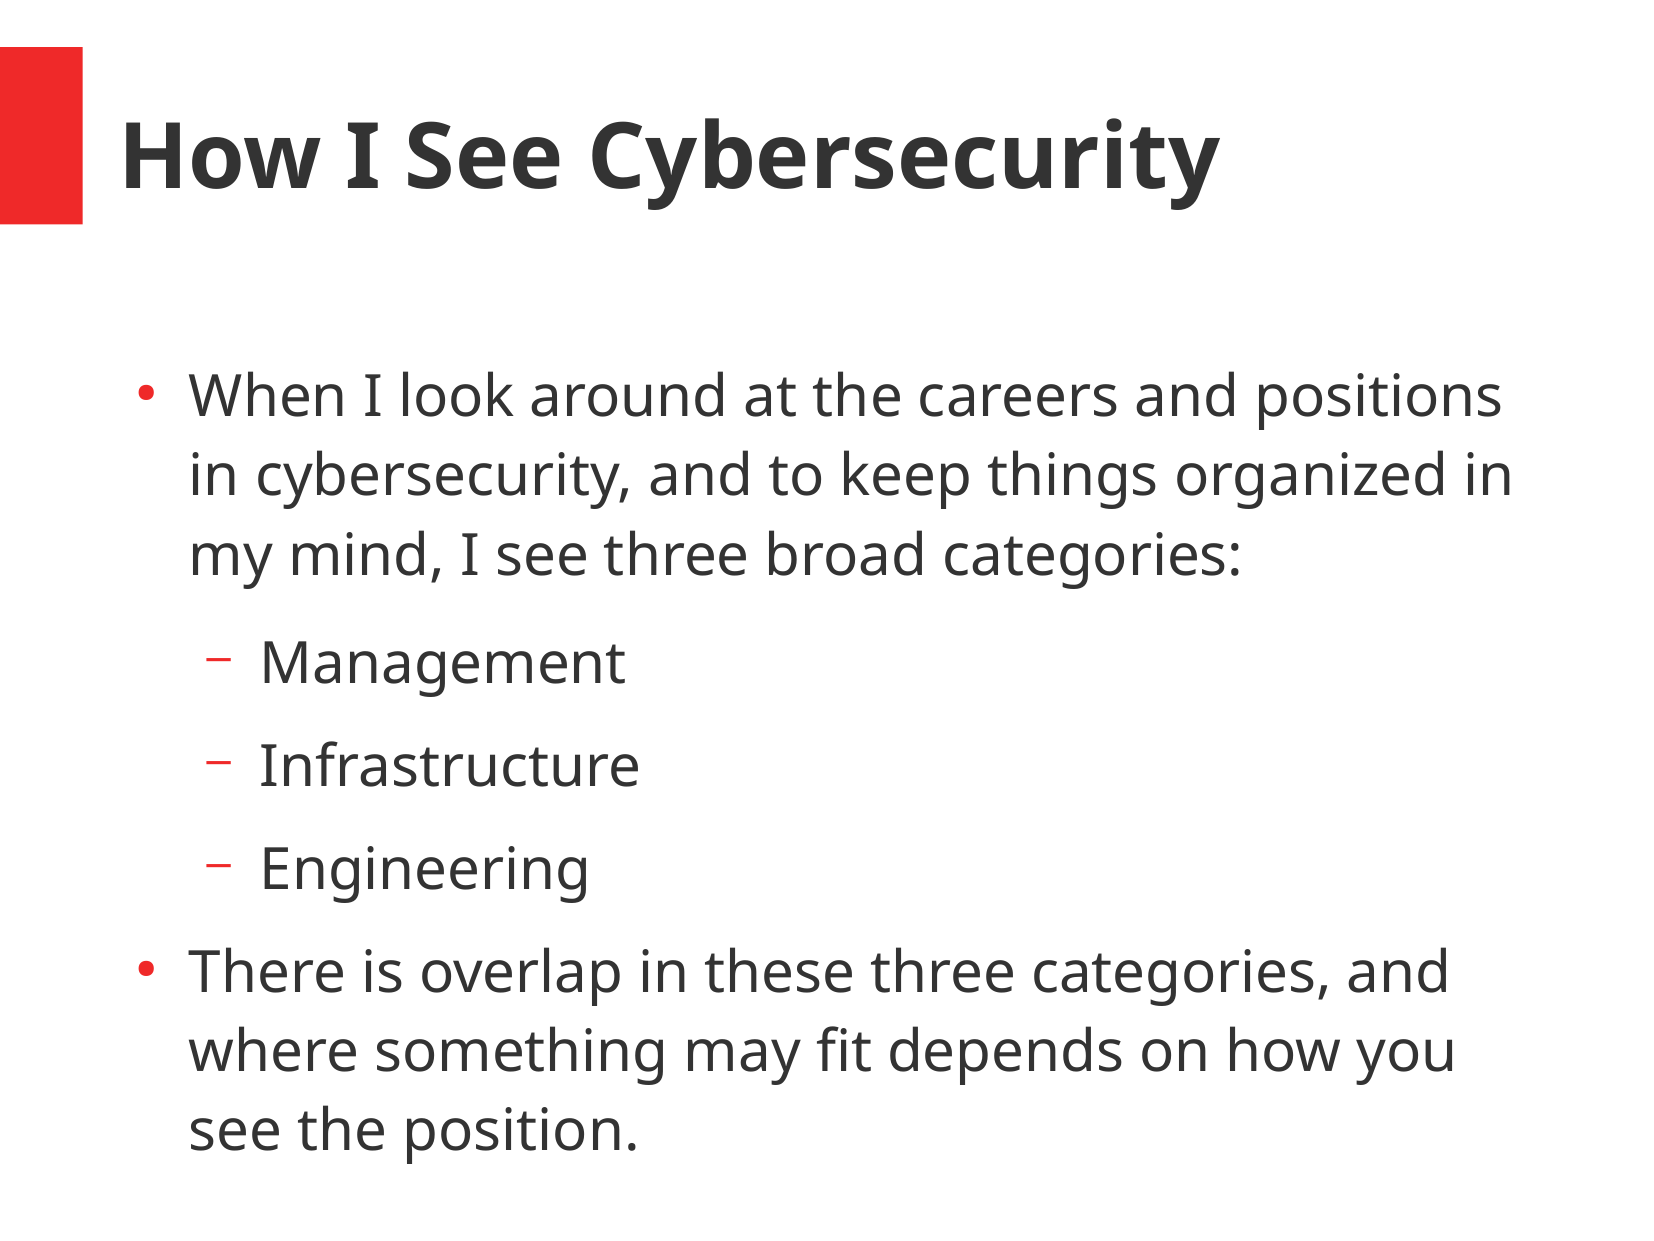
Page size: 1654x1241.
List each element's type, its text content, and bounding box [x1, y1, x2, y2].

list When I look around at the careers and positions in cybersecurity, and to keep things organized in my mind, I see three broad categories: Management Infrastructure Engineering There is overlap in these three categories, and where something may fit depends on how you see the position. [118, 354, 1536, 1074]
title How I See Cybersecurity [118, 49, 1571, 257]
